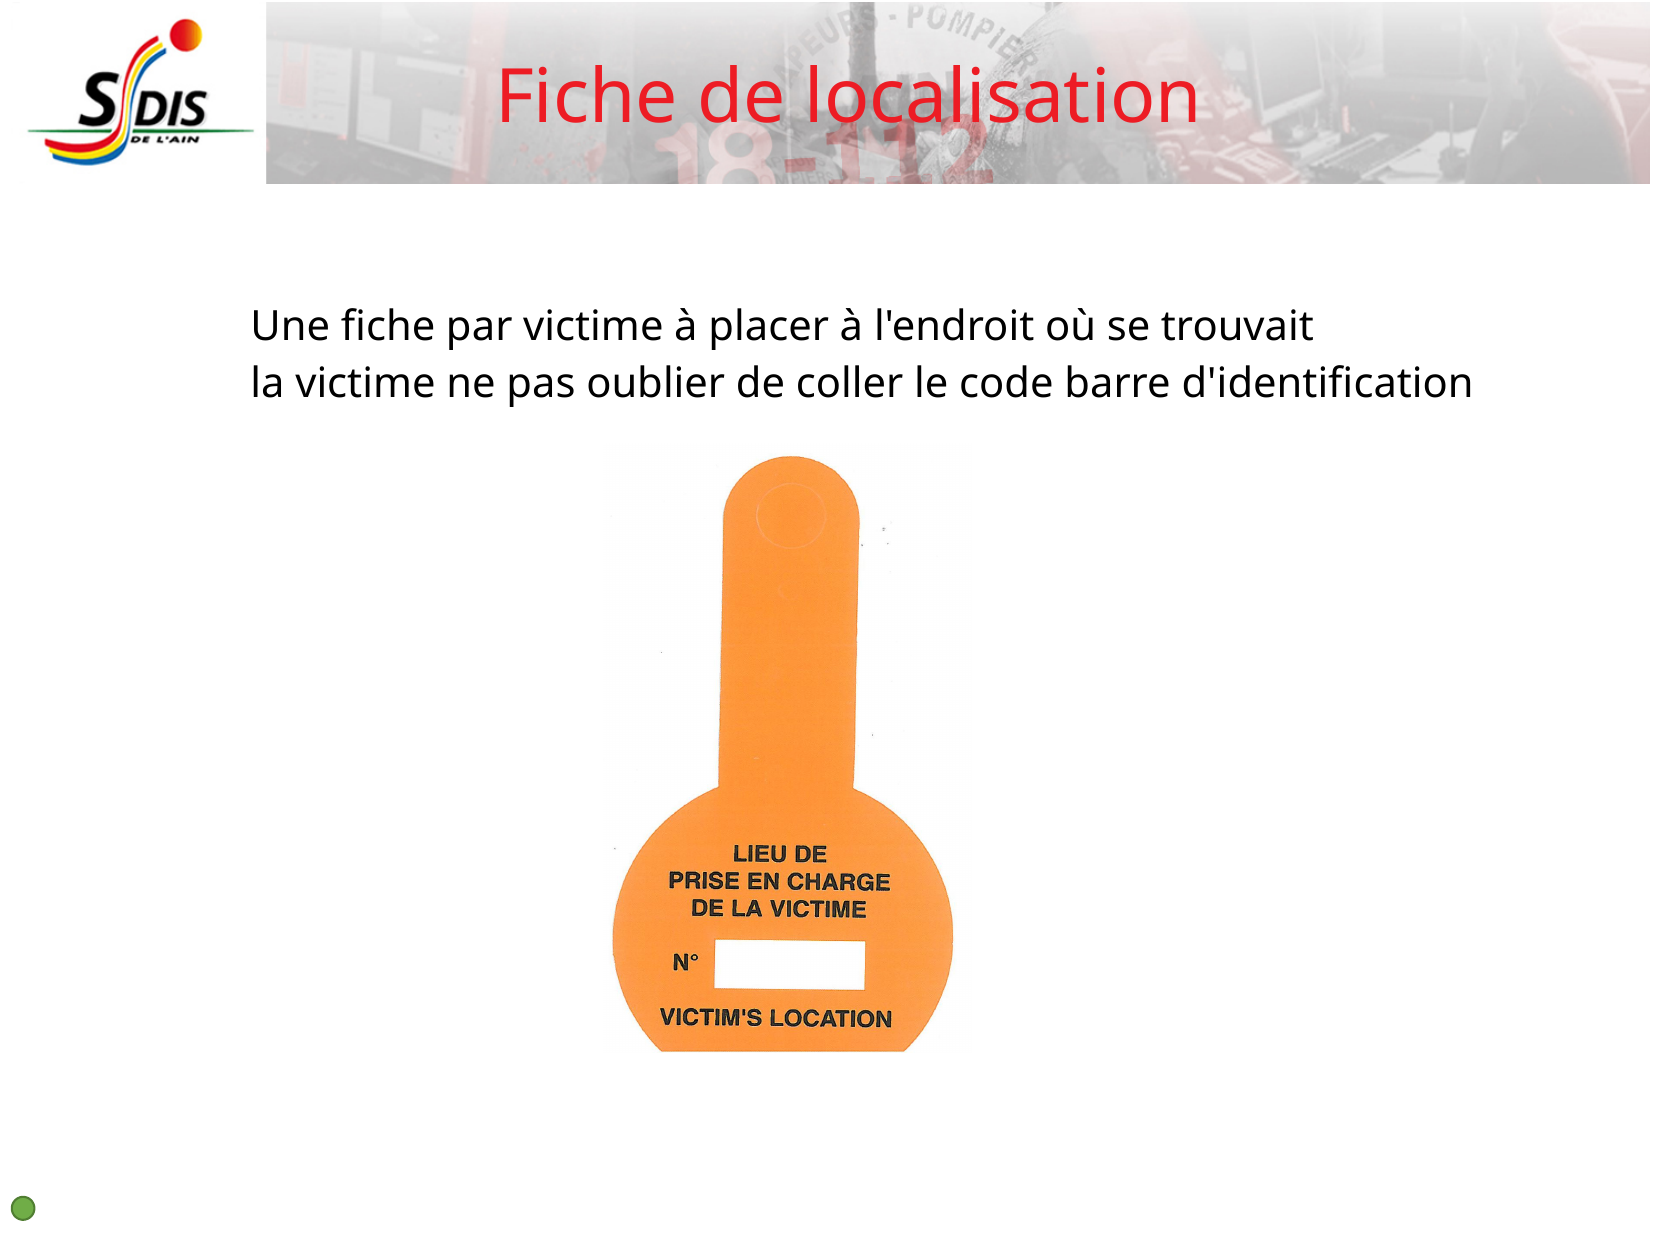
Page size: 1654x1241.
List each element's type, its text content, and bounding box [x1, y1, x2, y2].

text_box [11, 1196, 35, 1220]
picture [11, 2, 1650, 184]
text_box Une fiche par victime à placer à l'endroit où se trouvait la victime ne pas oublier de coller le code barre d'identification [235, 288, 1426, 405]
title Fiche de localisation [67, 47, 1631, 139]
picture [603, 443, 972, 1053]
